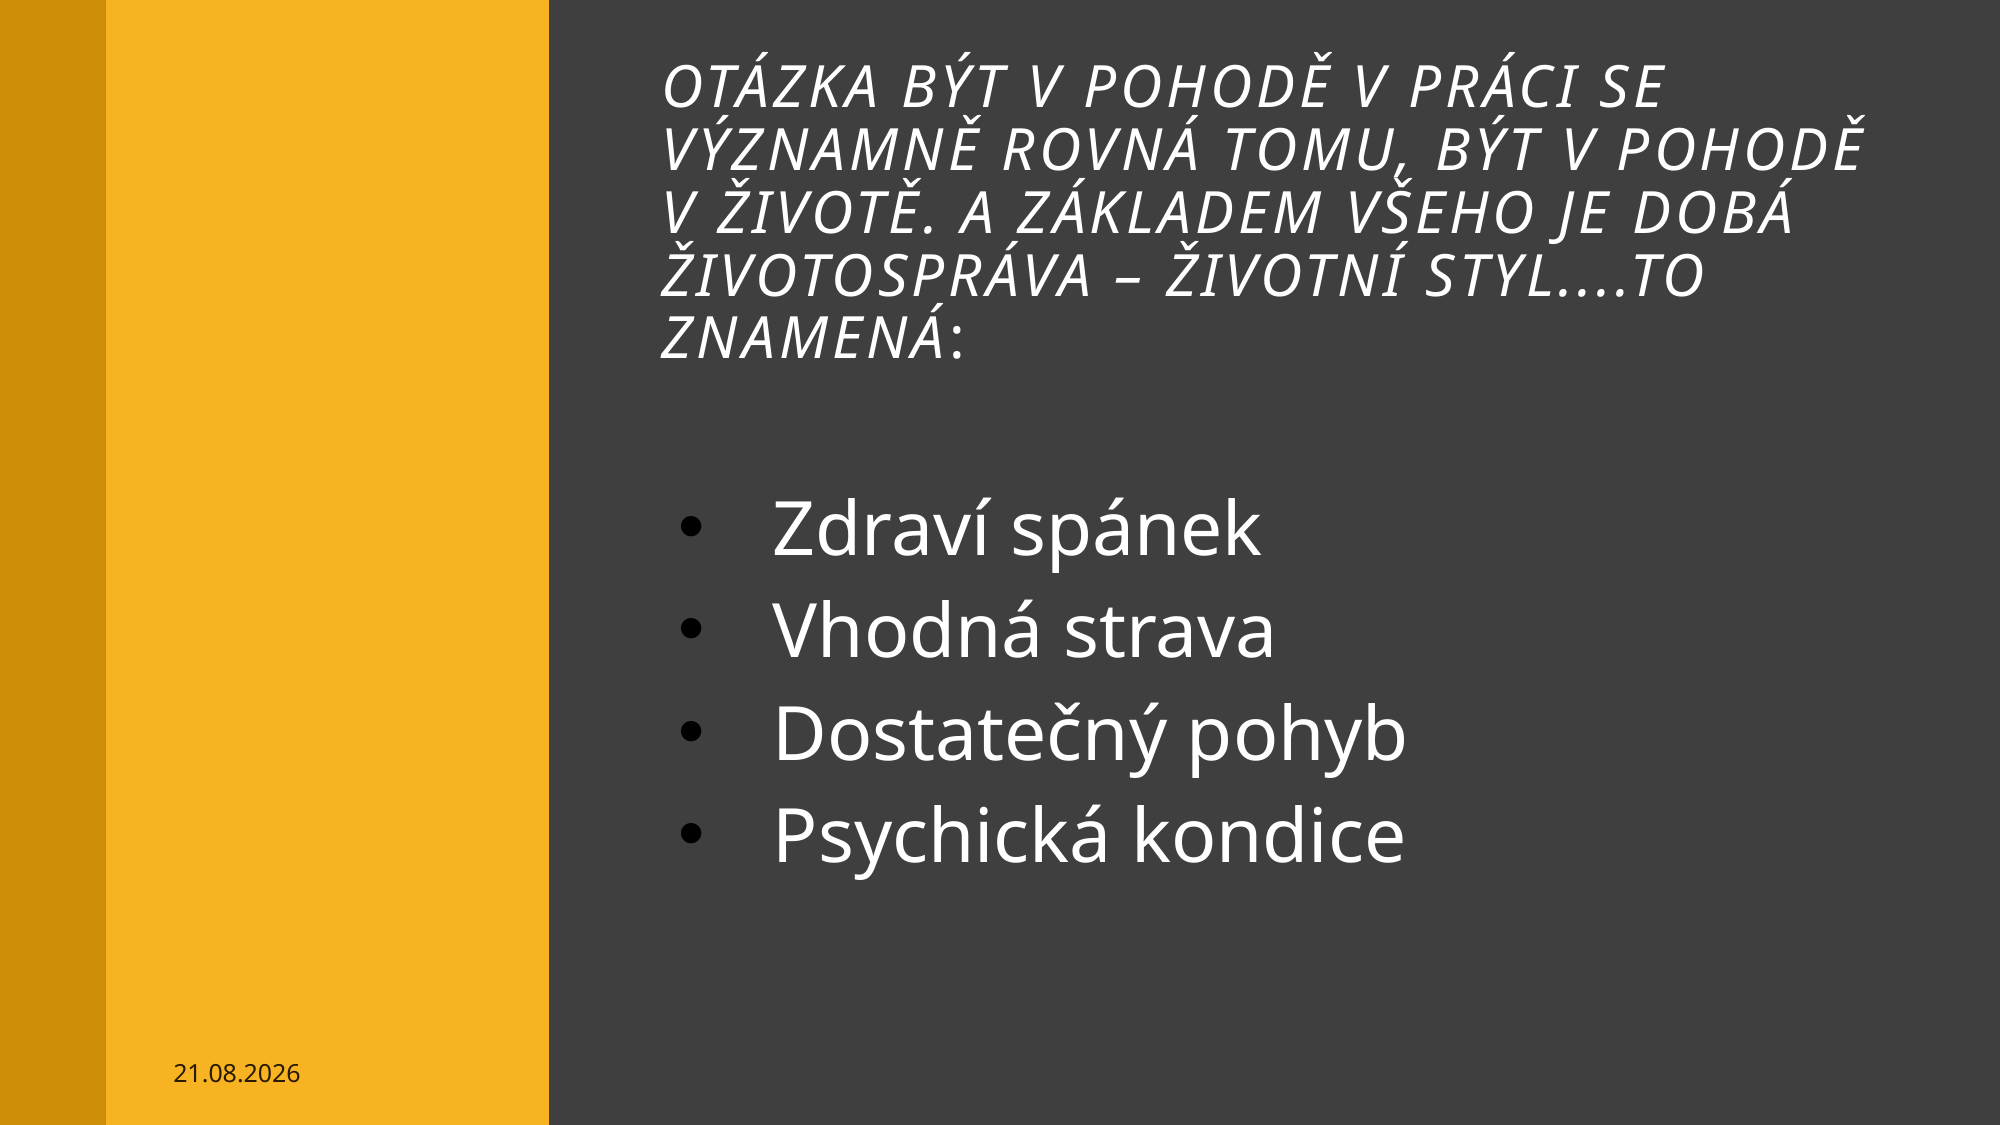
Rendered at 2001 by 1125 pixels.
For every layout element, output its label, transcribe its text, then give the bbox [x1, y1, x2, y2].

text_box [0, 0, 2000, 1125]
text_box Zdraví spánek Vhodná strava Dostatečný pohyb Psychická kondice [664, 473, 1664, 885]
text_box 15.05.2020 [158, 1045, 497, 1104]
title Otázka být v pohodě v práci se významně rovná tomu, být v pohodě v životě. A základem všeho je dobá životospráva – životní styl....to znamená: [646, 6, 1939, 423]
